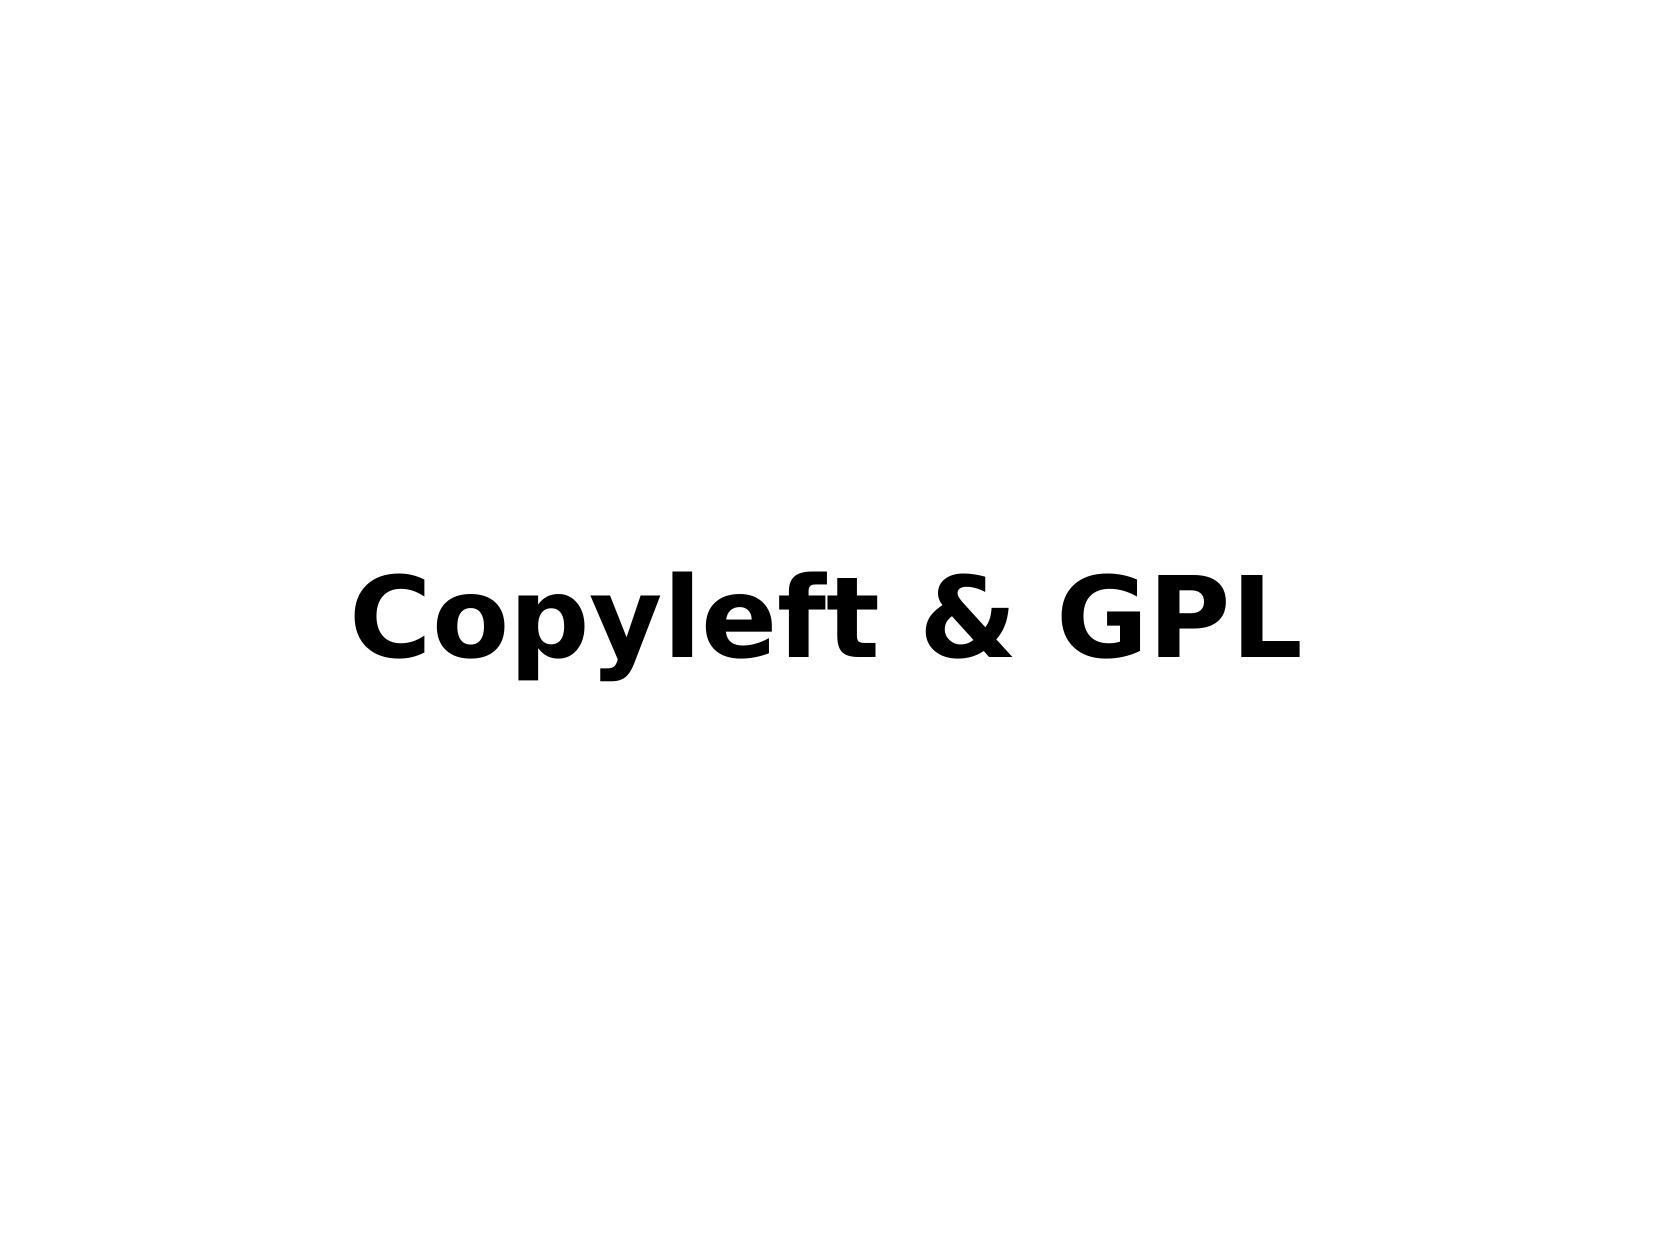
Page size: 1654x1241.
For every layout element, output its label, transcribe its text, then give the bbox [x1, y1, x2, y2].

subtitle Copyleft & GPL [0, 0, 1654, 1238]
